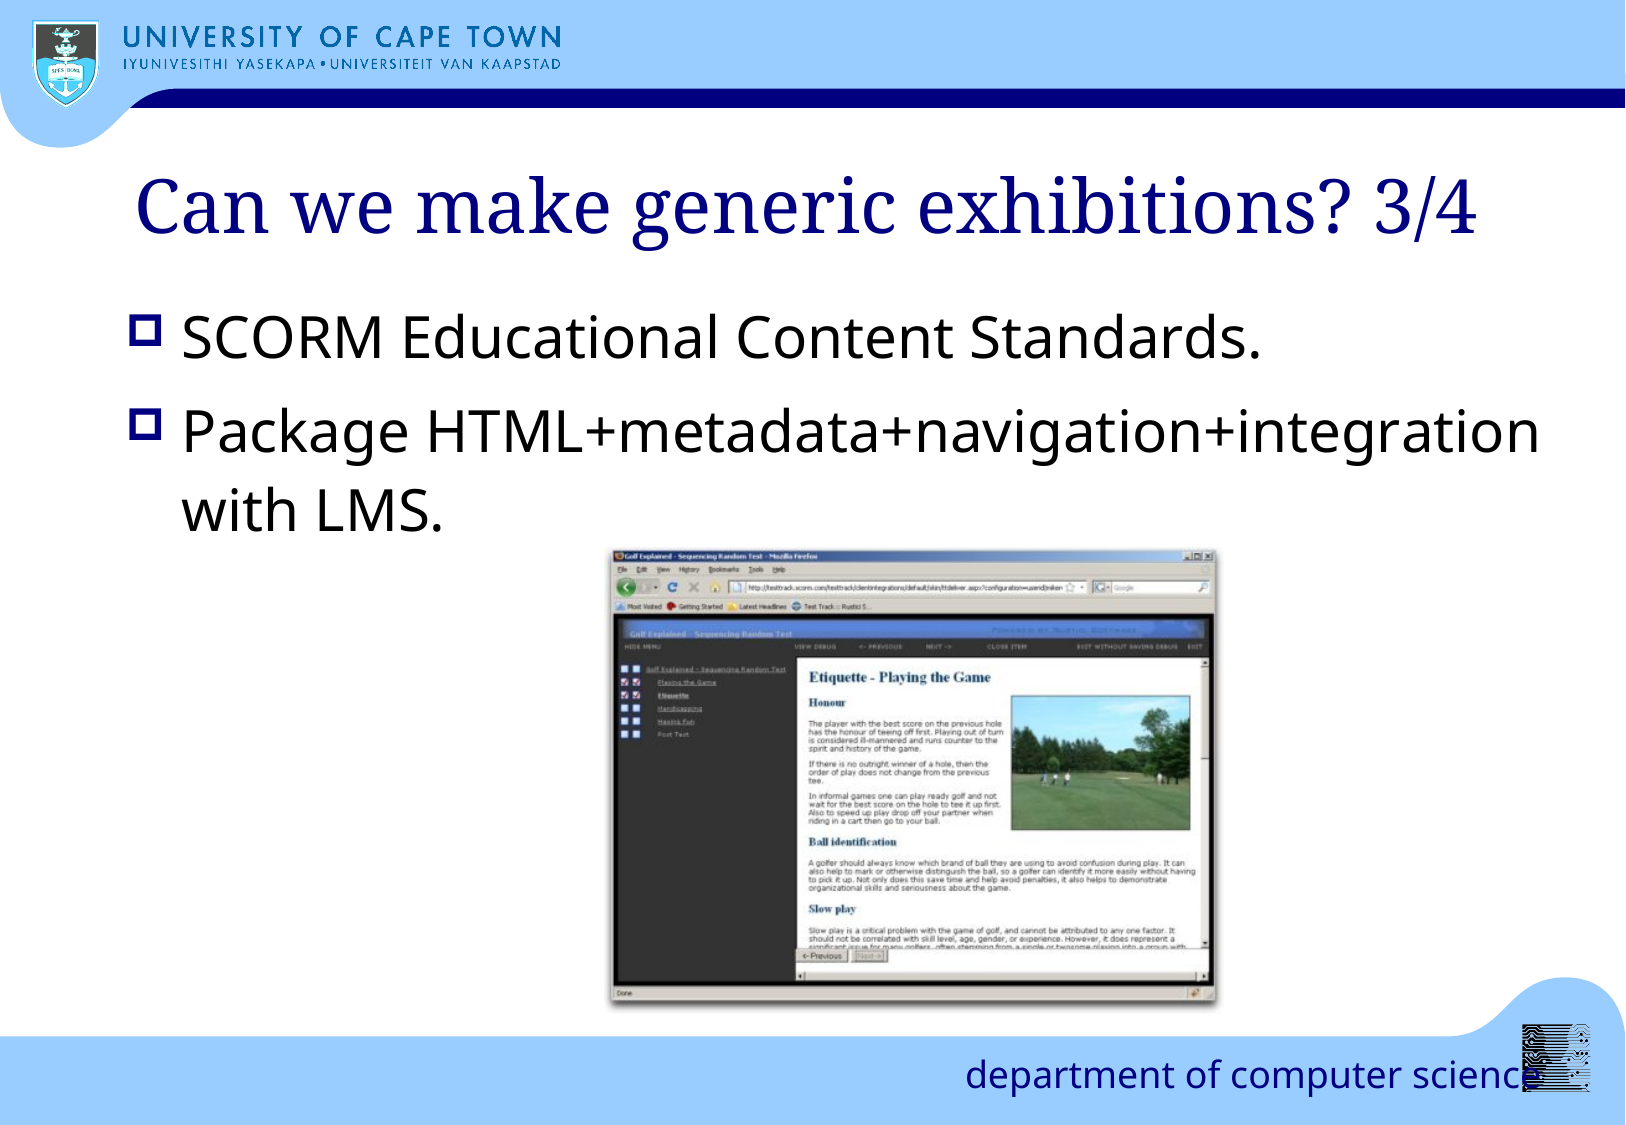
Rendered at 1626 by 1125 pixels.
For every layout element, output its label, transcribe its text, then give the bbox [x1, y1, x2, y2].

picture [120, 23, 563, 71]
title Can we make generic exhibitions? 3/4 [134, 140, 1571, 268]
picture [604, 547, 1224, 1014]
picture [1522, 1024, 1591, 1092]
picture [1526, 1070, 1536, 1076]
list SCORM Educational Content Standards. Package HTML+metadata+navigation+integration with LMS. [125, 296, 1570, 949]
